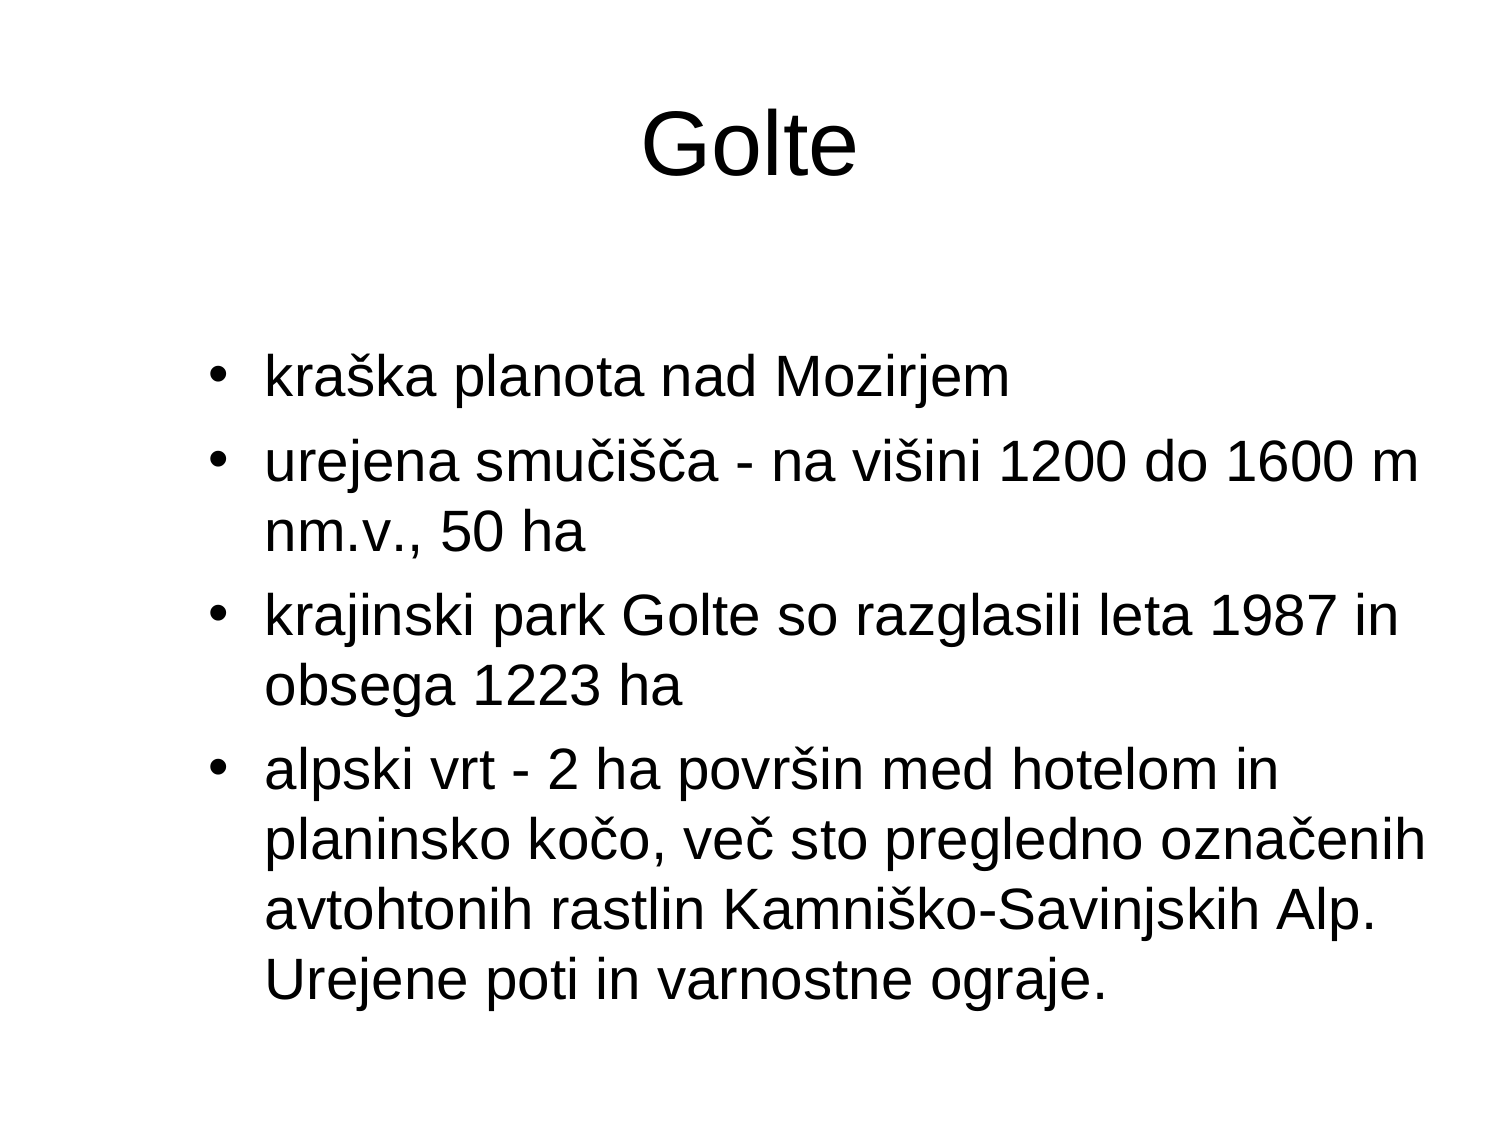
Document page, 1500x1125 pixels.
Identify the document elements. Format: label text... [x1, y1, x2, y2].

title Golte [75, 45, 1426, 233]
list kraška planota nad Mozirjem urejena smučišča - na višini 1200 do 1600 m nm.v., 50 ha krajinski park Golte so razglasili leta 1987 in obsega 1223 ha alpski vrt - 2 ha površin med hotelom in planinsko kočo, več sto pregledno označenih avtohtonih rastlin Kamniško-Savinjskih Alp. Urejene poti in varnostne ograje. [193, 331, 1469, 1047]
